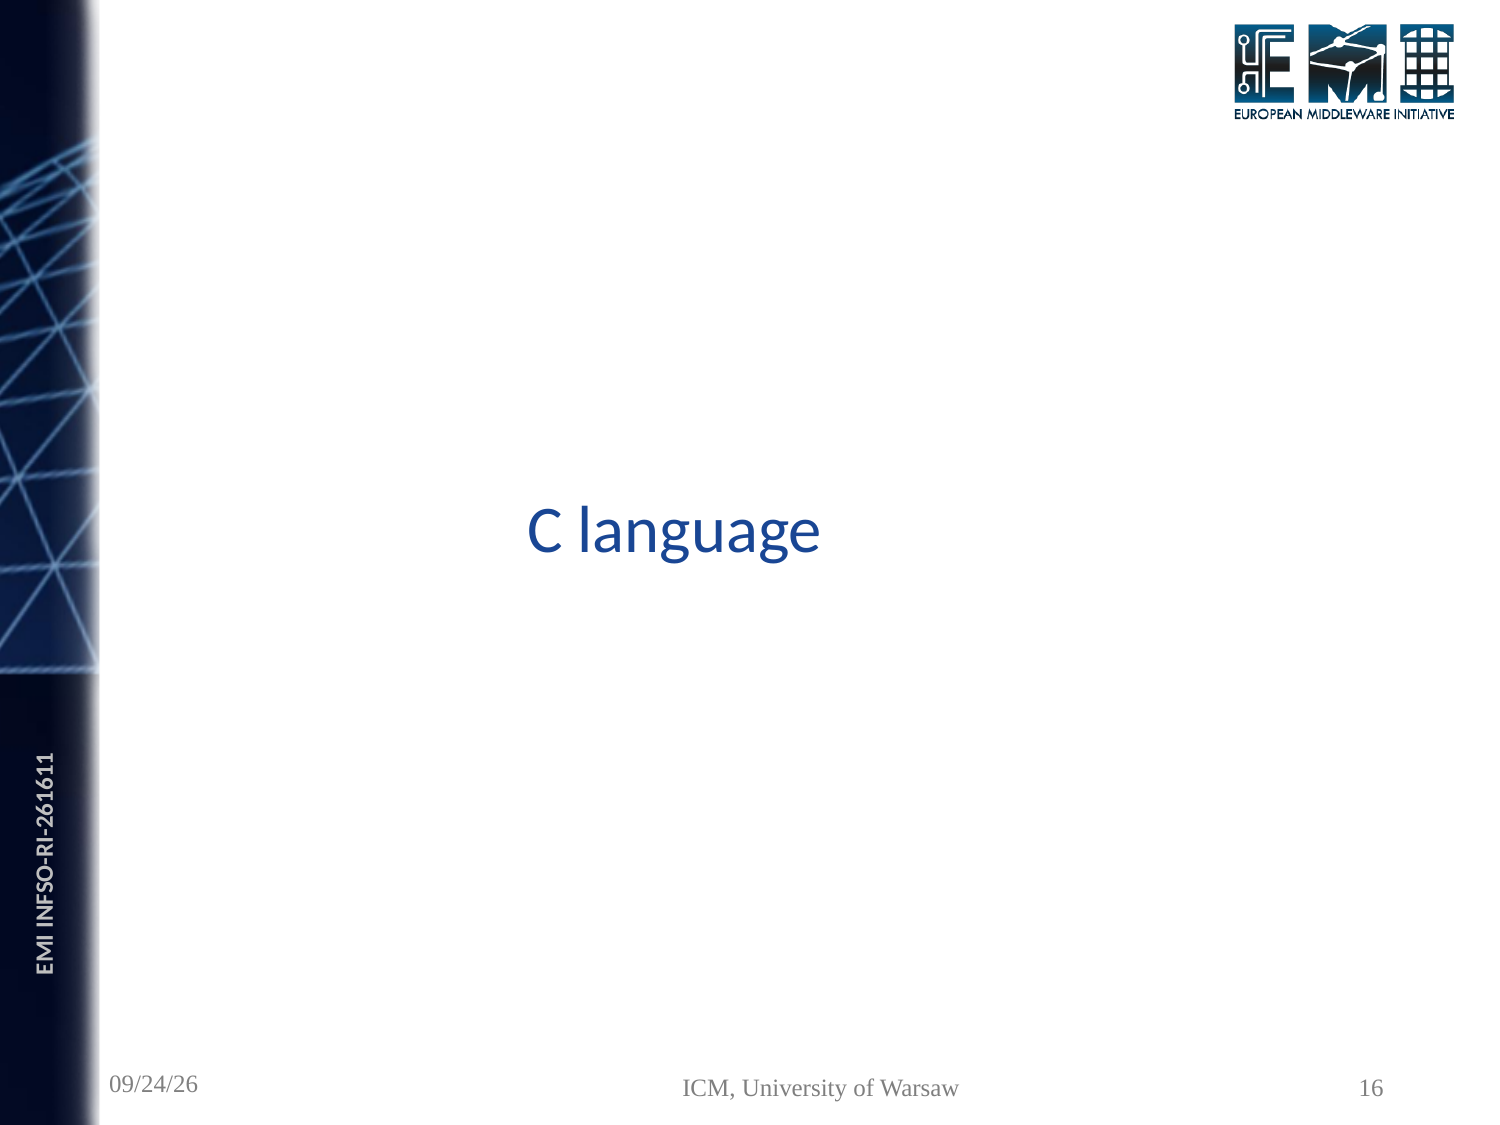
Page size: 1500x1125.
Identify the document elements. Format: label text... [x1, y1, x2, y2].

subtitle C language [112, 44, 1238, 1006]
picture [0, 0, 111, 1125]
picture [1185, 8, 1500, 140]
